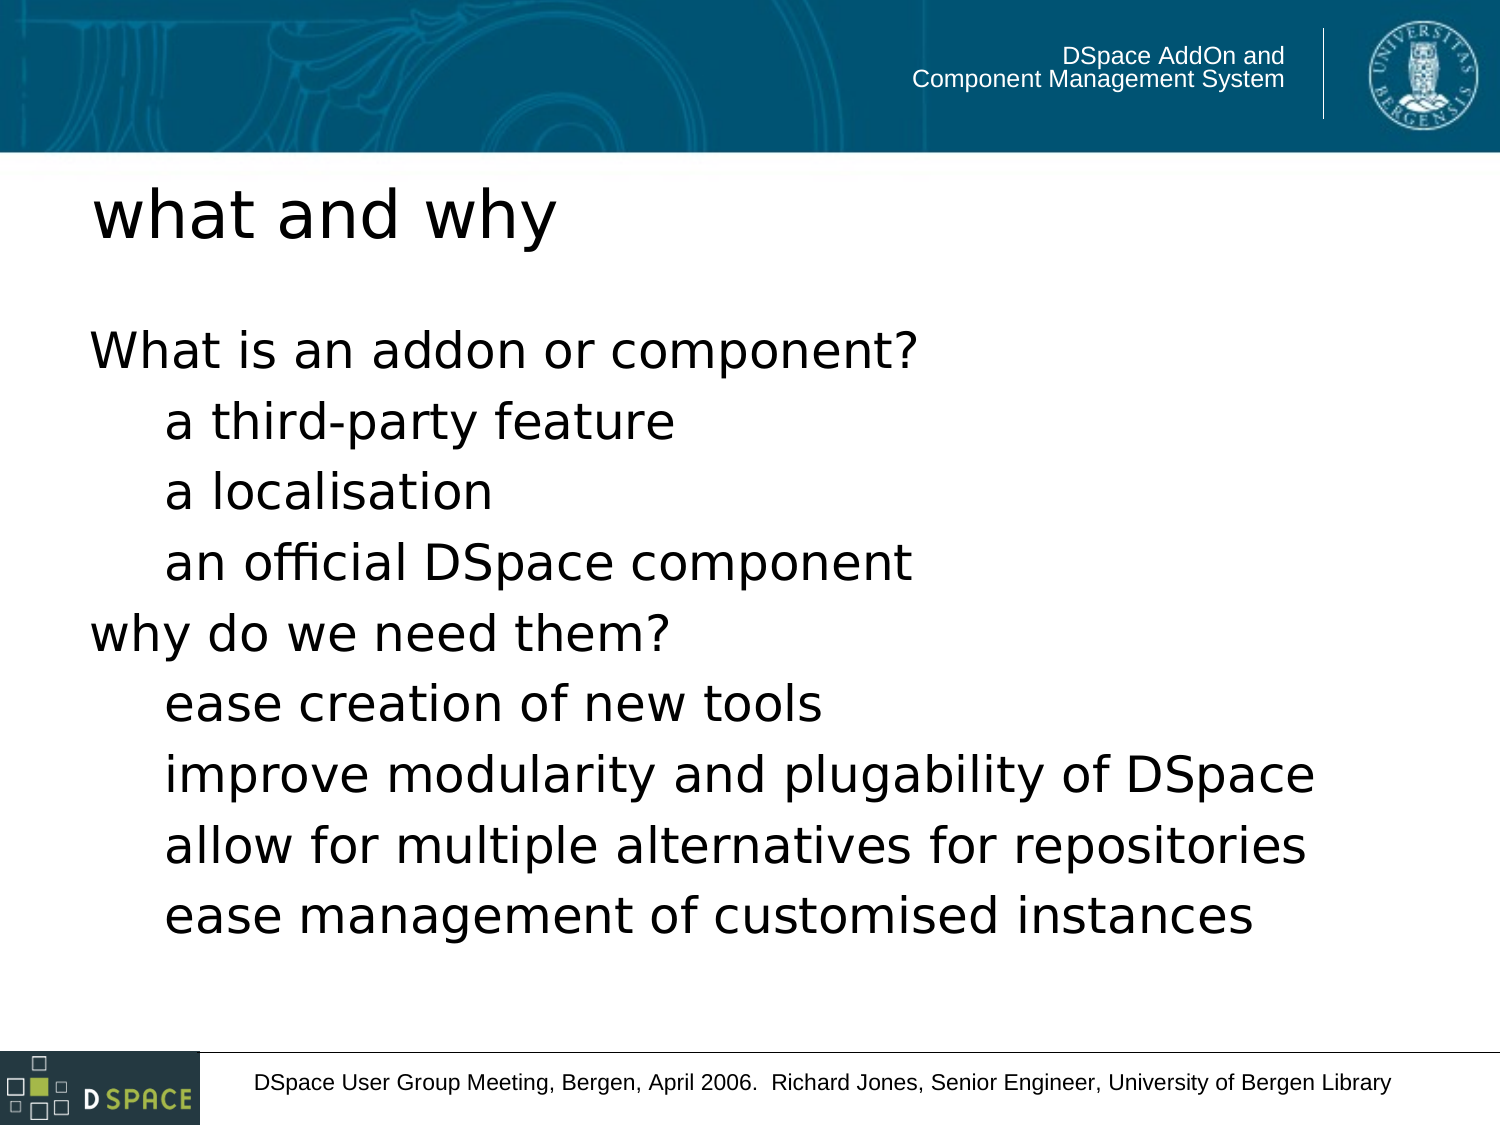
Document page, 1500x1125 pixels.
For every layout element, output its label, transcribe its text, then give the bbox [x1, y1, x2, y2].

picture [0, 151, 1500, 1125]
title what and why [76, 168, 1427, 273]
picture [1368, 21, 1478, 131]
list What is an addon or component? a third-party feature a localisation an official DSpace component why do we need them? ease creation of new tools improve modularity and plugability of DSpace allow for multiple alternatives for repositories ease management of customised instances [75, 314, 1426, 1005]
